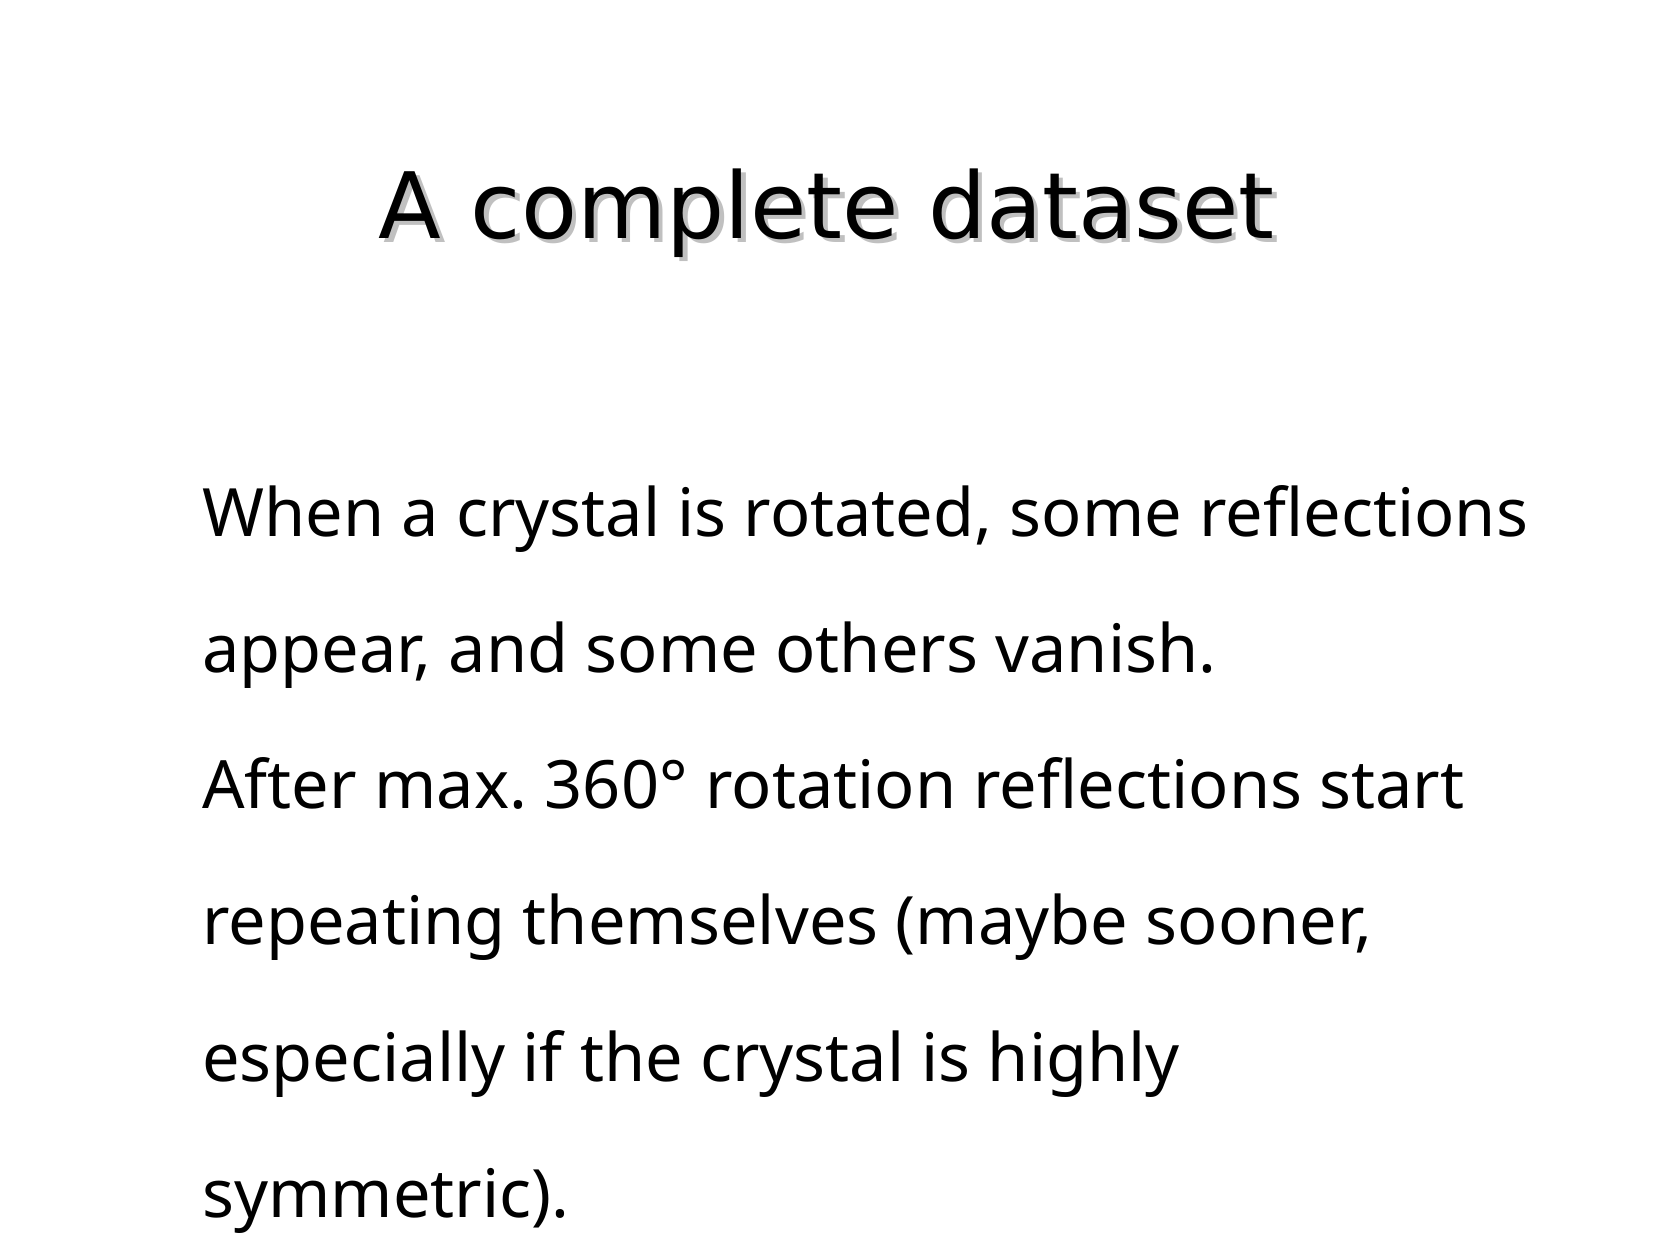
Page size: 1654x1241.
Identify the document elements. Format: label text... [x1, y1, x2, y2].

title A complete dataset [121, 102, 1534, 311]
text_box When a crystal is rotated, some reflections appear, and some others vanish. After max. 360° rotation reflections start repeating themselves (maybe sooner, especially if the crystal is highly symmetric). [187, 412, 1565, 1231]
